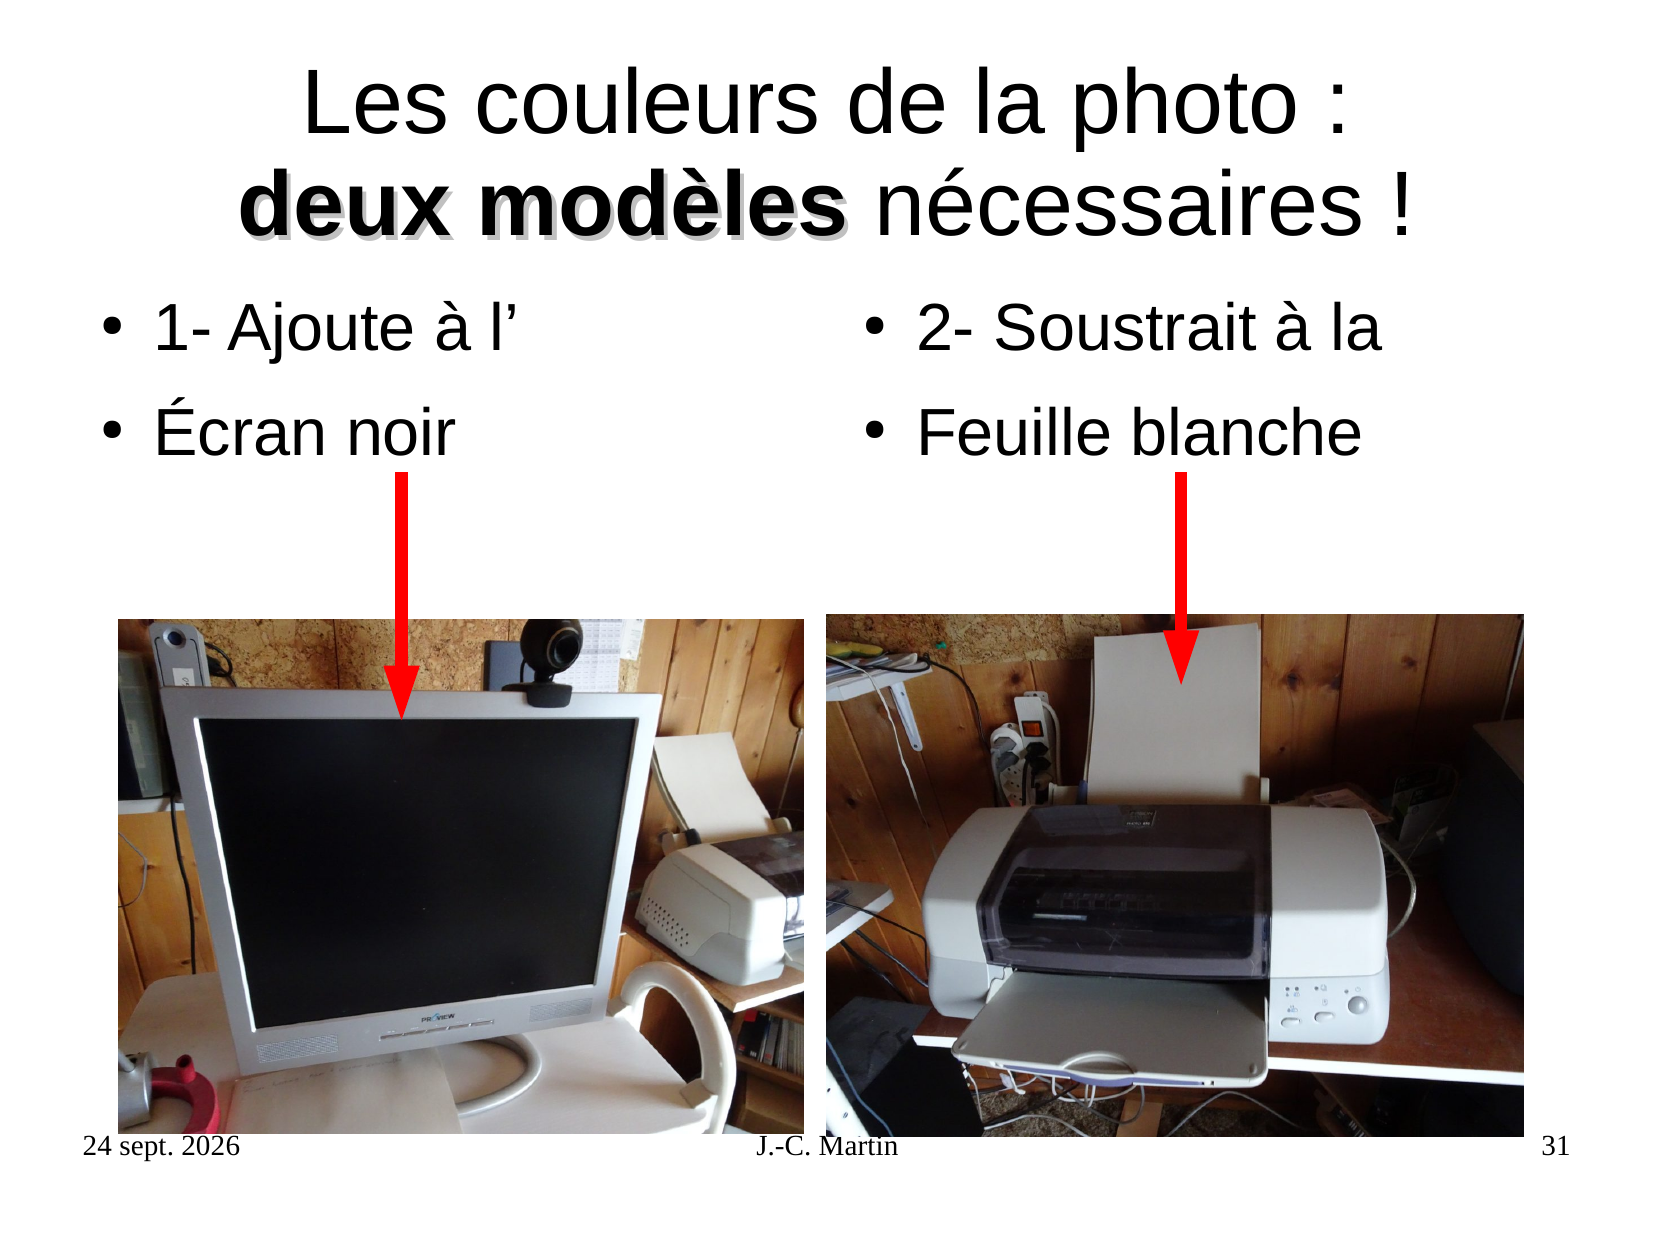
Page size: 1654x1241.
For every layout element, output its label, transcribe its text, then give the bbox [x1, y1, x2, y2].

picture [826, 614, 1524, 1137]
list 2- Soustrait à la Feuille blanche [845, 290, 1572, 1010]
picture [118, 619, 804, 1134]
title Les couleurs de la photo : deux modèles nécessaires ! [82, 49, 1571, 257]
list 1- Ajoute à l’ Écran noir [82, 290, 809, 1010]
